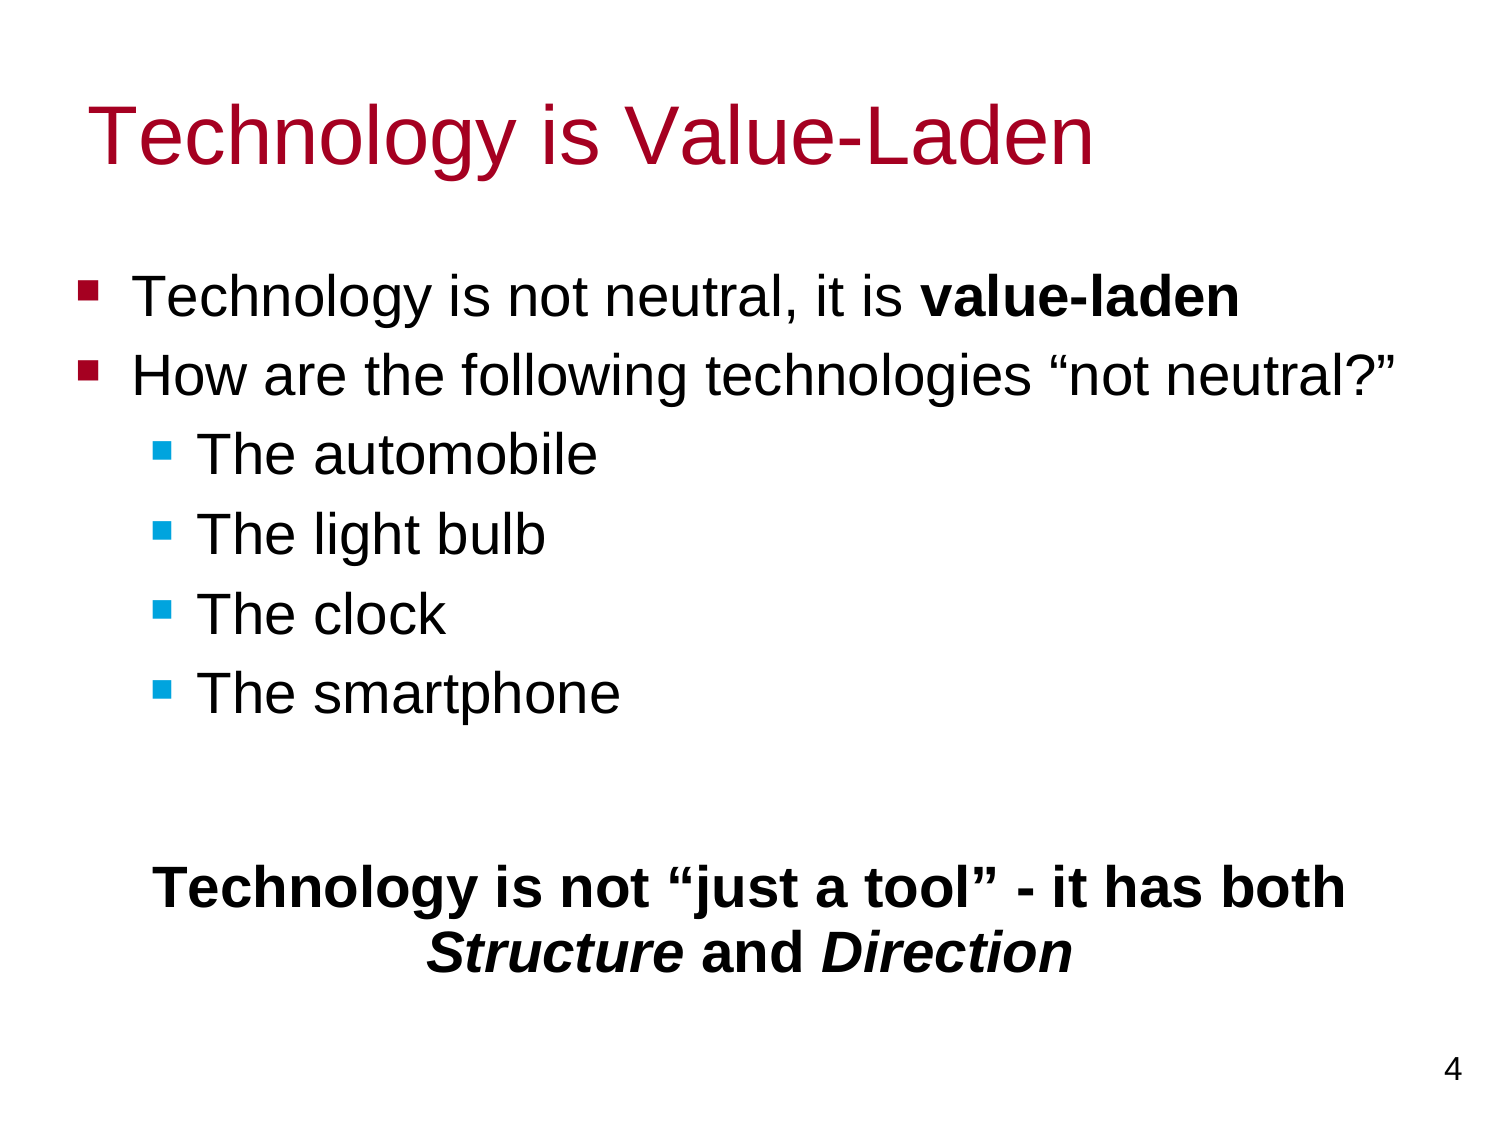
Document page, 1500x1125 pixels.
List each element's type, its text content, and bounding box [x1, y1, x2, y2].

list Technology is not neutral, it is value-laden How are the following technologies “not neutral?” The automobile The light bulb The clock The smartphone [75, 263, 1426, 922]
title Technology is Value-Laden [87, 85, 1426, 186]
text_box Technology is not “just a tool” - it has both Structure and Direction [47, 848, 1453, 994]
